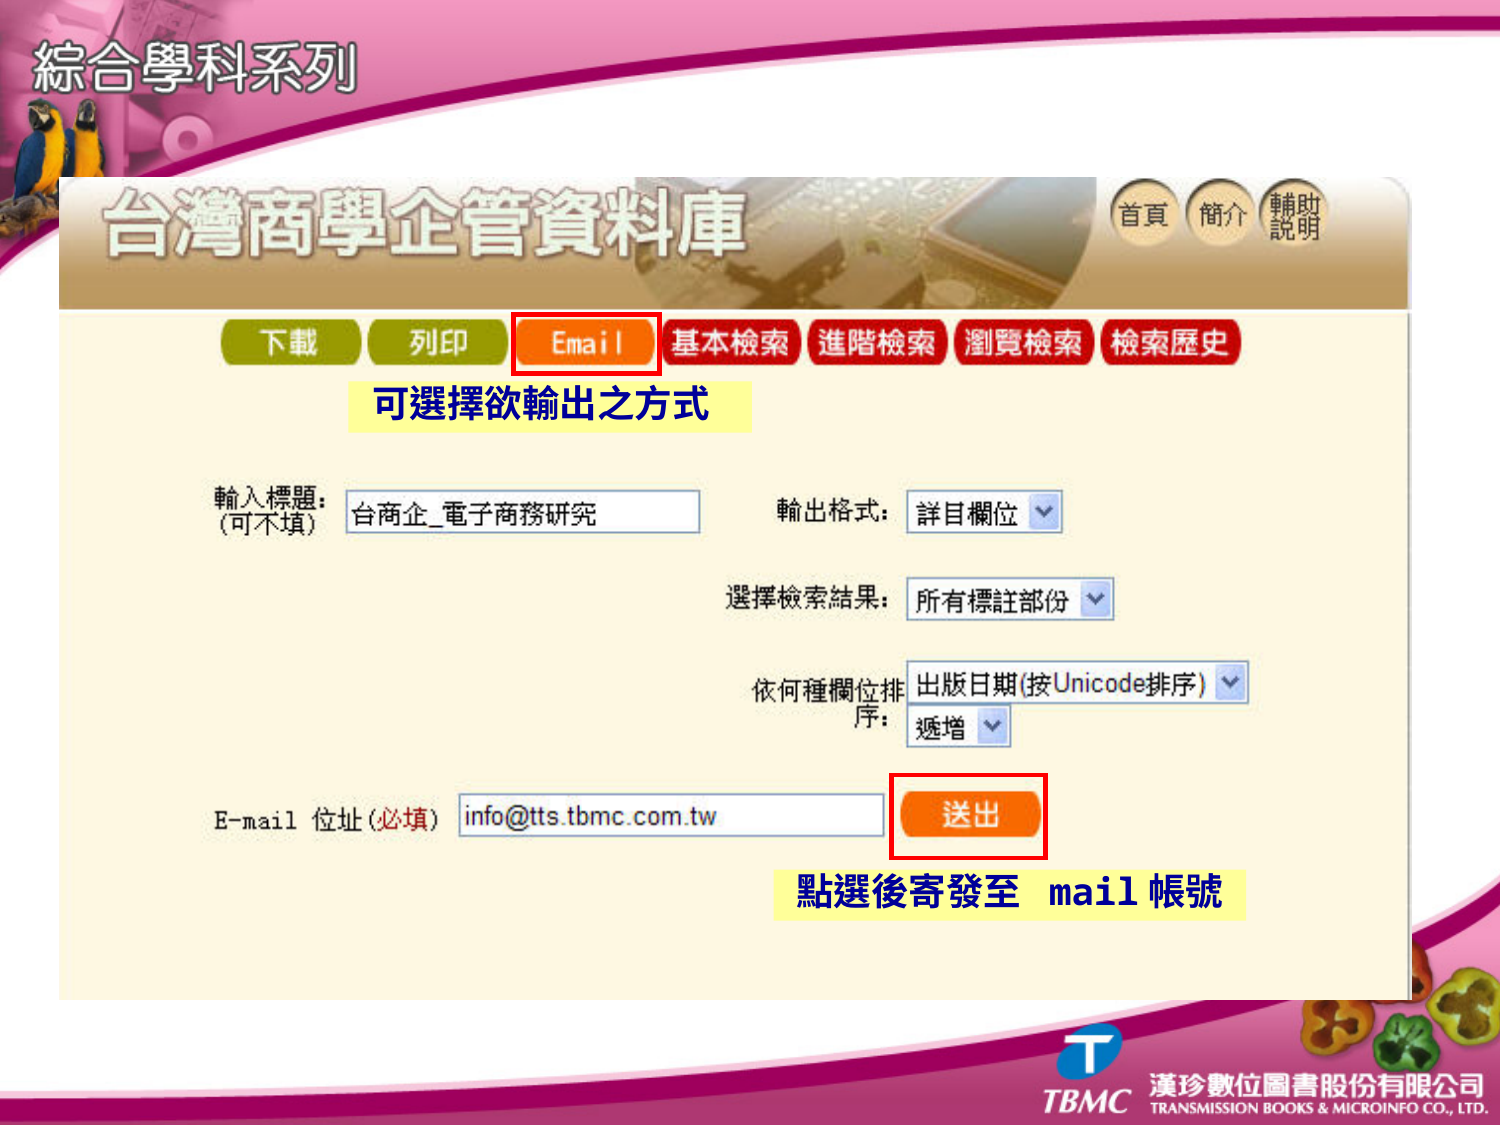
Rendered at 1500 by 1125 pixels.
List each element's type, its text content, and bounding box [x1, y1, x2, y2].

text_box 點選後寄發至 mail帳號 [773, 869, 1247, 921]
picture [59, 177, 1412, 1000]
text_box 可選擇欲輸出之方式 [348, 381, 752, 433]
